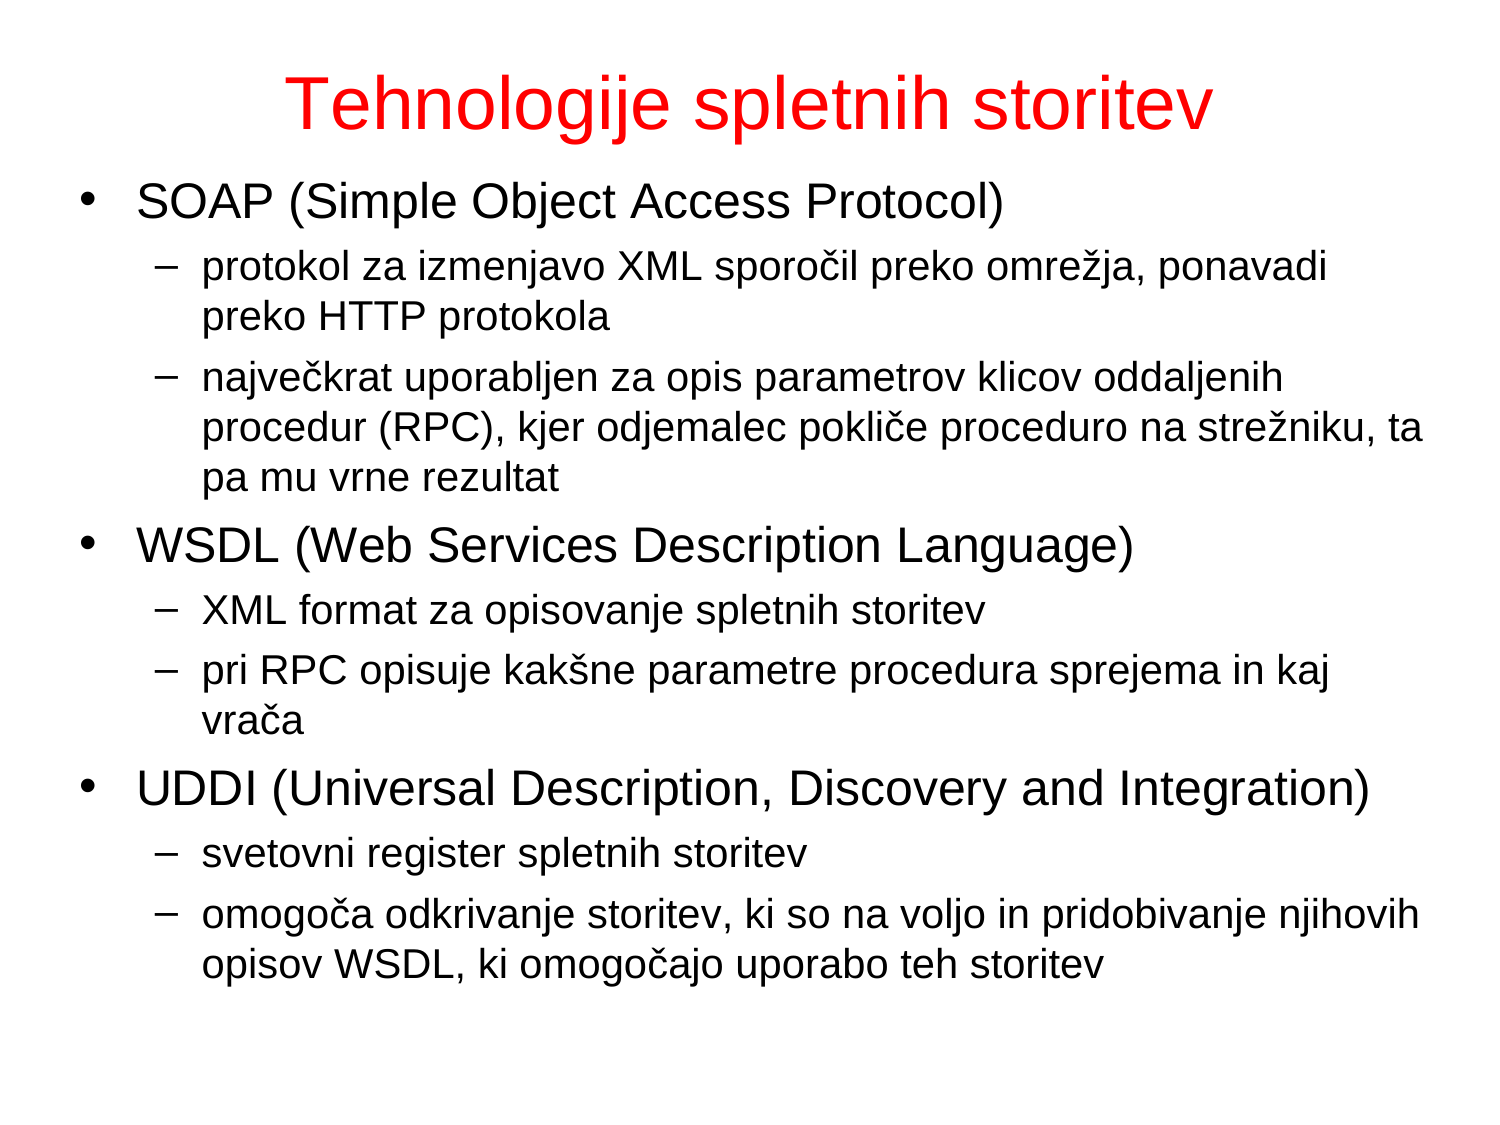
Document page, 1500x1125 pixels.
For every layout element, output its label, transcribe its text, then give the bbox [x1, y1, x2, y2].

title Tehnologije spletnih storitev [0, 31, 1500, 169]
list SOAP (Simple Object Access Protocol) protokol za izmenjavo XML sporočil preko omrežja, ponavadi preko HTTP protokola največkrat uporabljen za opis parametrov klicov oddaljenih procedur (RPC), kjer odjemalec pokliče proceduro na strežniku, ta pa mu vrne rezultat WSDL (Web Services Description Language) XML format za opisovanje spletnih storitev pri RPC opisuje kakšne parametre procedura sprejema in kaj vrača UDDI (Universal Description, Discovery and Integration) svetovni register spletnih storitev omogoča odkrivanje storitev, ki so na voljo in pridobivanje njihovih opisov WSDL, ki omogočajo uporabo teh storitev [64, 160, 1450, 1054]
